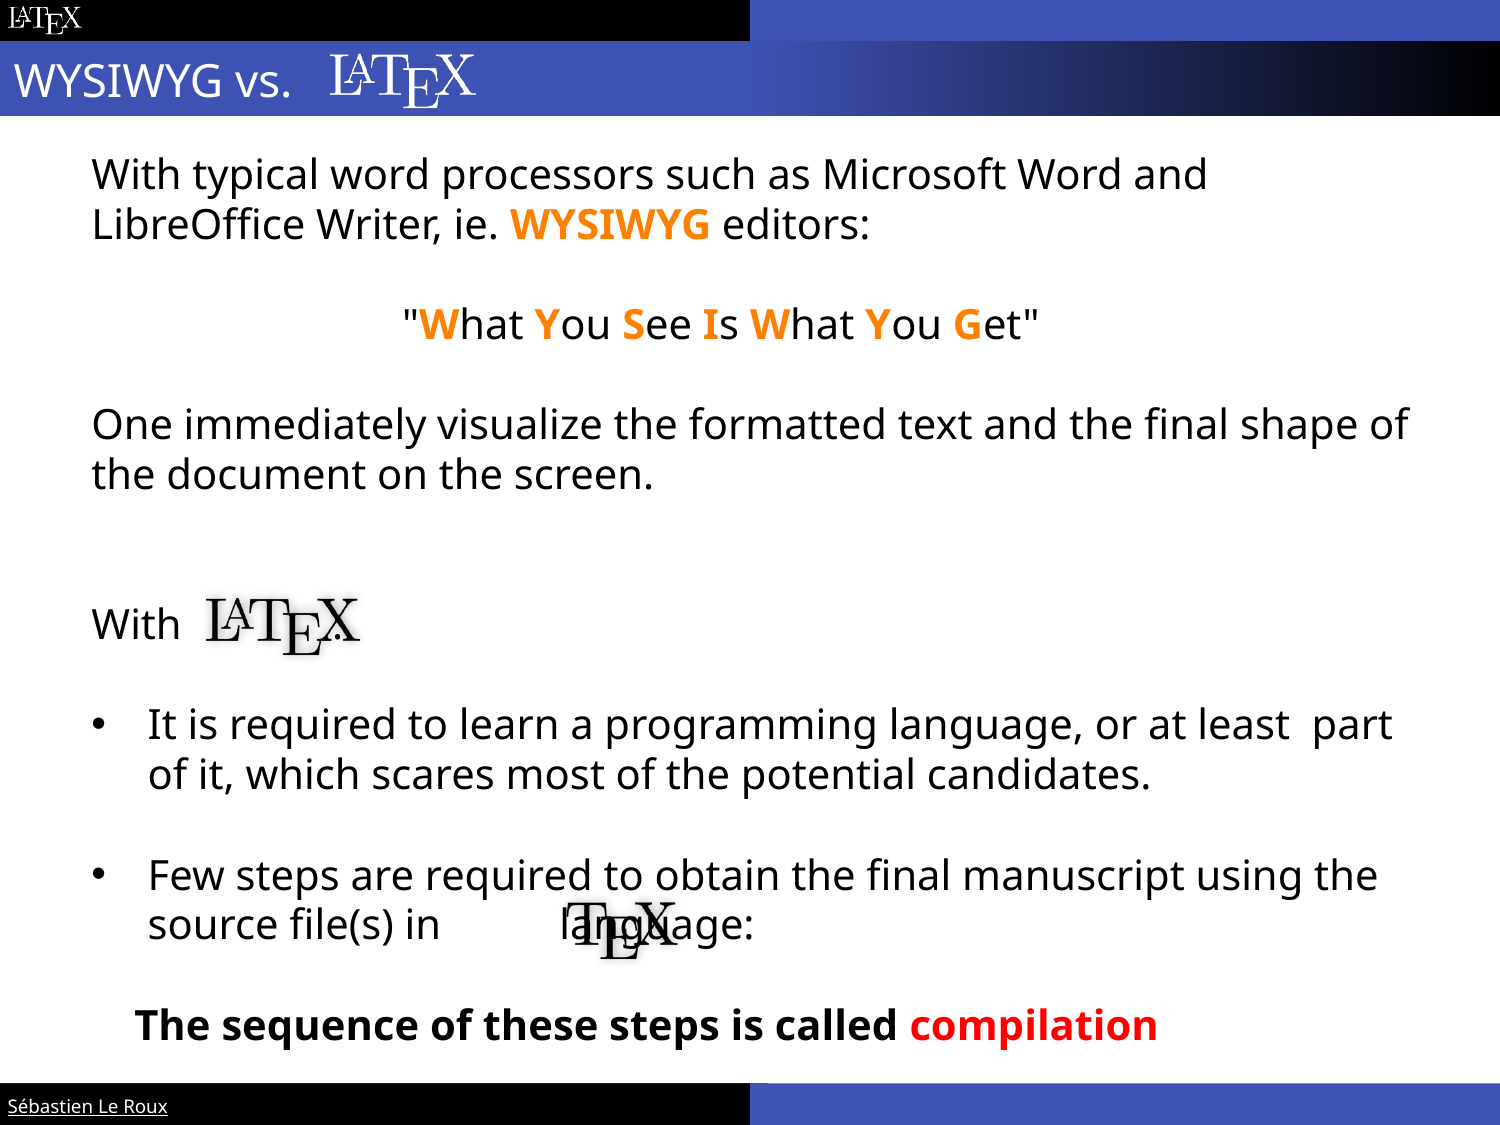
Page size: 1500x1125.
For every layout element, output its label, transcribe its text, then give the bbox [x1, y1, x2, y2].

text_box With typical word processors such as Microsoft Word and LibreOffice Writer, ie. WYSIWYG editors: "What You See Is What You Get" One immediately visualize the formatted text and the final shape of the document on the screen. With : It is required to learn a programming language, or at least part of it, which scares most of the potential candidates. Few steps are required to obtain the final manuscript using the source file(s) in language: The sequence of these steps is called compilation [76, 140, 1447, 1056]
picture [324, 48, 481, 114]
picture [564, 896, 680, 965]
picture [200, 592, 365, 661]
title WYSIWYG vs. [0, 41, 1500, 116]
picture [5, 3, 84, 37]
